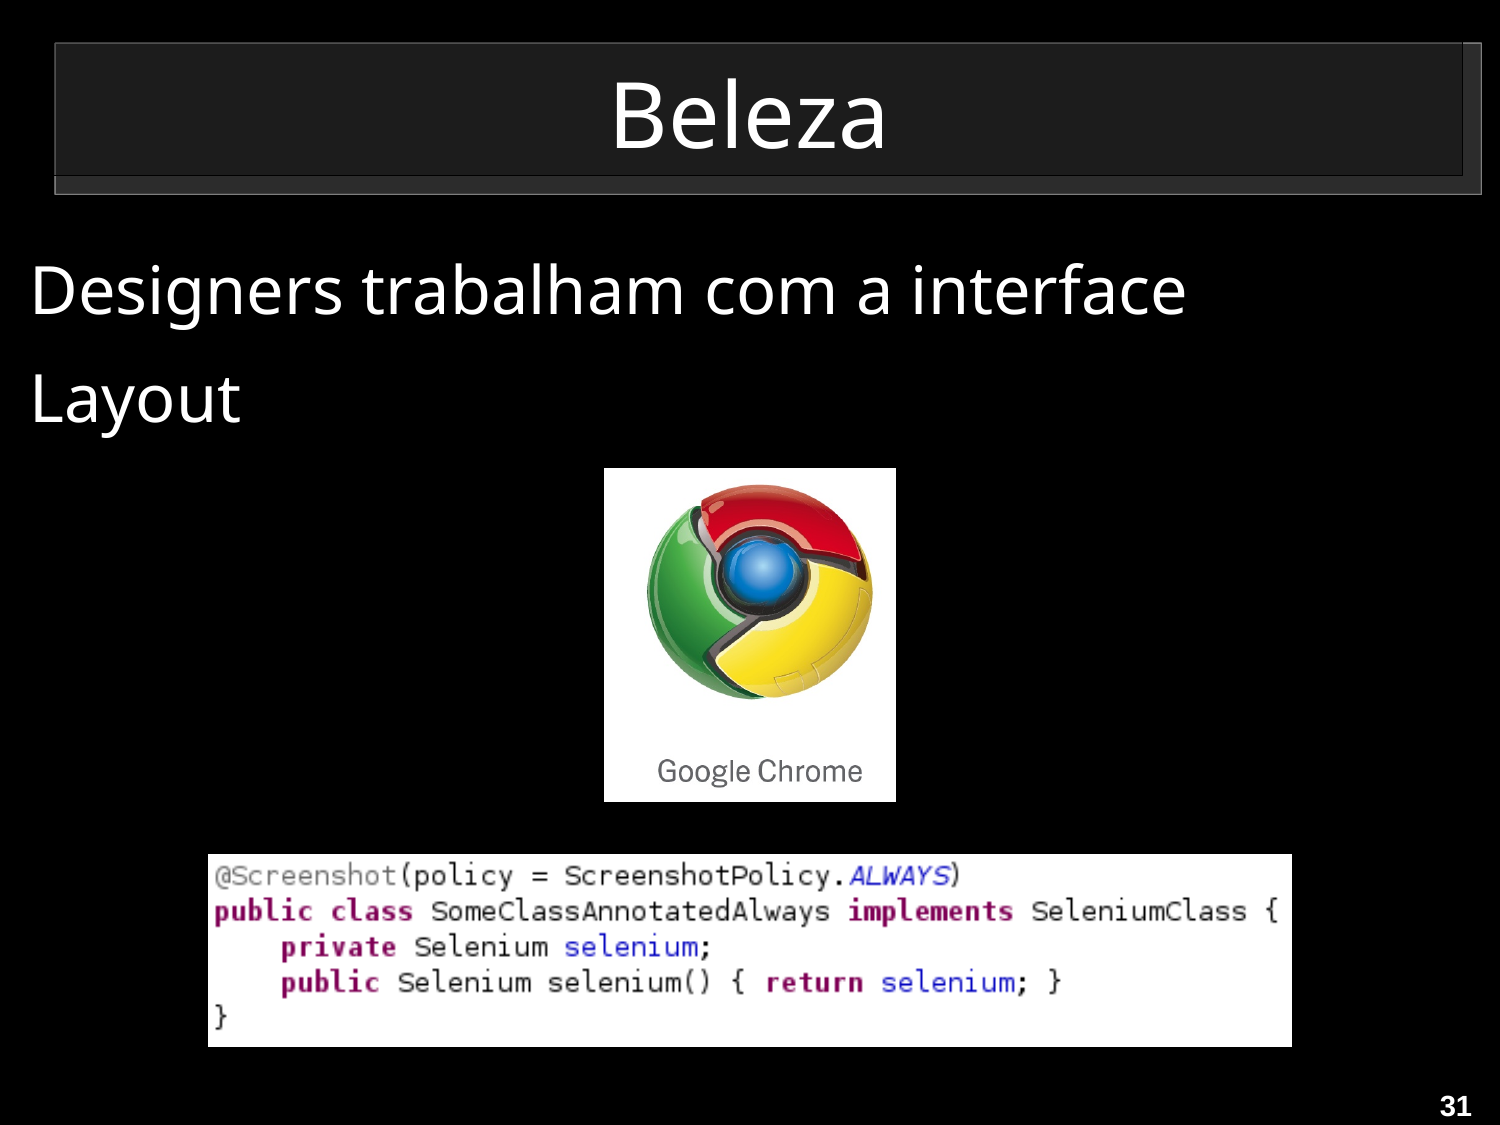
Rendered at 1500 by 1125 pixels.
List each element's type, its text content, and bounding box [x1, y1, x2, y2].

list Designers trabalham com a interface Layout [29, 243, 1470, 1031]
picture [604, 468, 896, 802]
title Beleza [29, 38, 1470, 188]
picture [208, 854, 1292, 1047]
